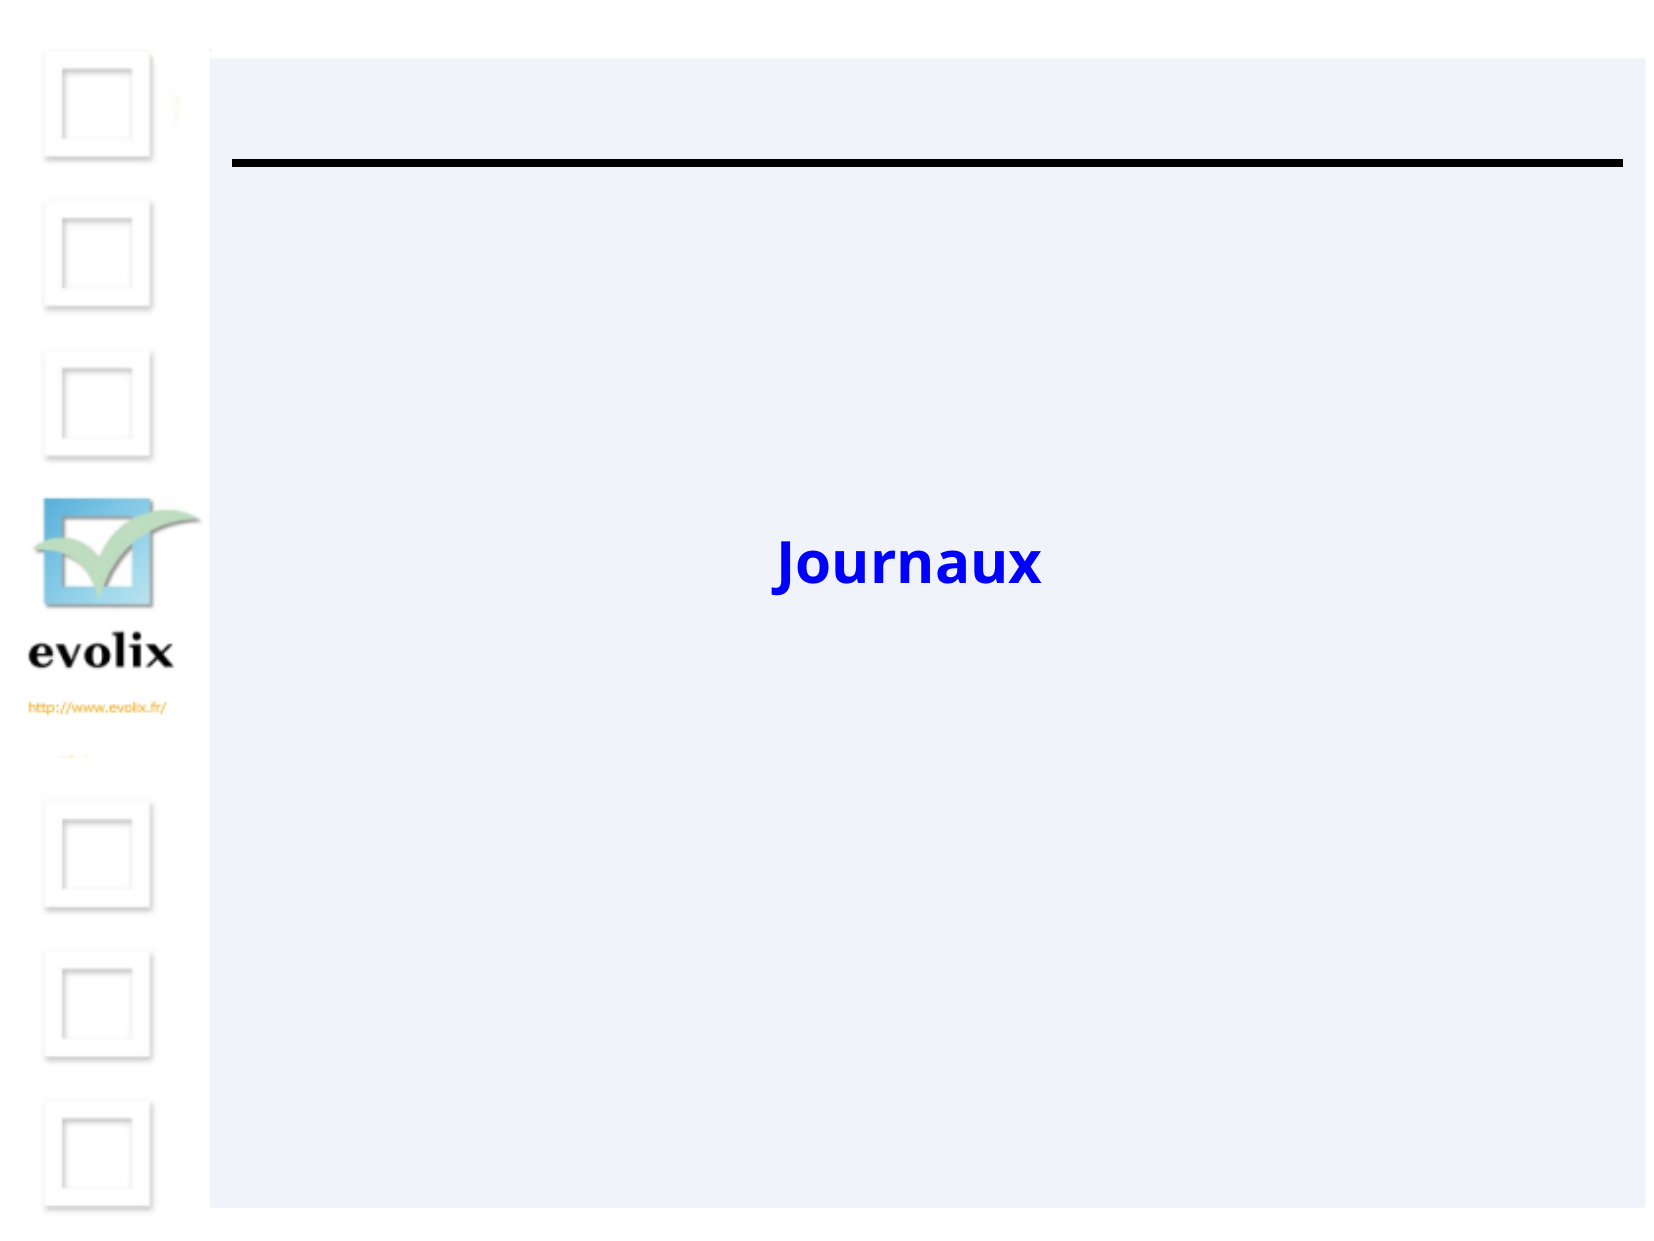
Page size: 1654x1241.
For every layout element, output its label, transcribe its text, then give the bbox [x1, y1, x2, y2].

picture [0, 49, 1654, 1218]
title Journaux [165, 456, 1654, 665]
